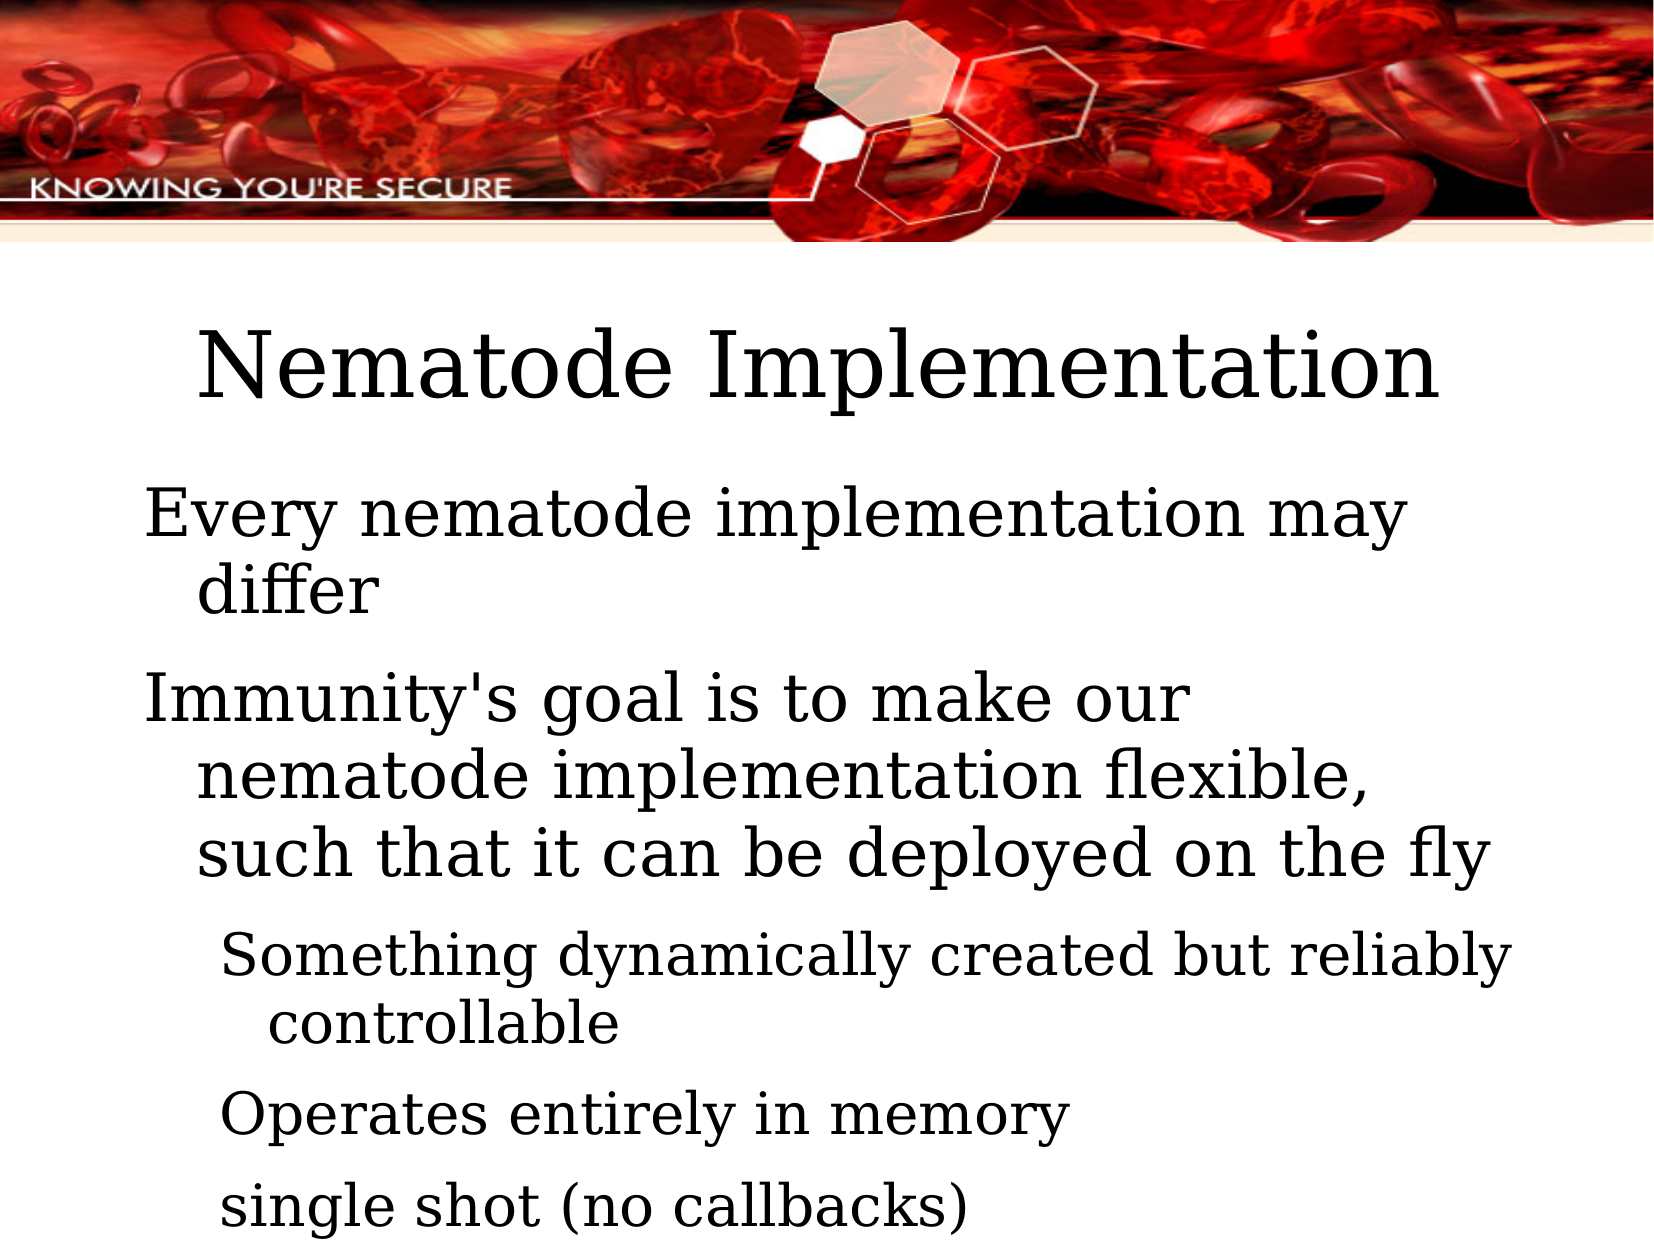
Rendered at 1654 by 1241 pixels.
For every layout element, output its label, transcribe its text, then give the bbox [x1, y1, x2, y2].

list Every nematode implementation may differ Immunity's goal is to make our nematode implementation flexible, such that it can be deployed on the fly Something dynamically created but reliably controllable Operates entirely in memory single shot (no callbacks) [125, 473, 1538, 1241]
title Nematode Implementation [113, 261, 1526, 470]
picture [0, 0, 1654, 242]
